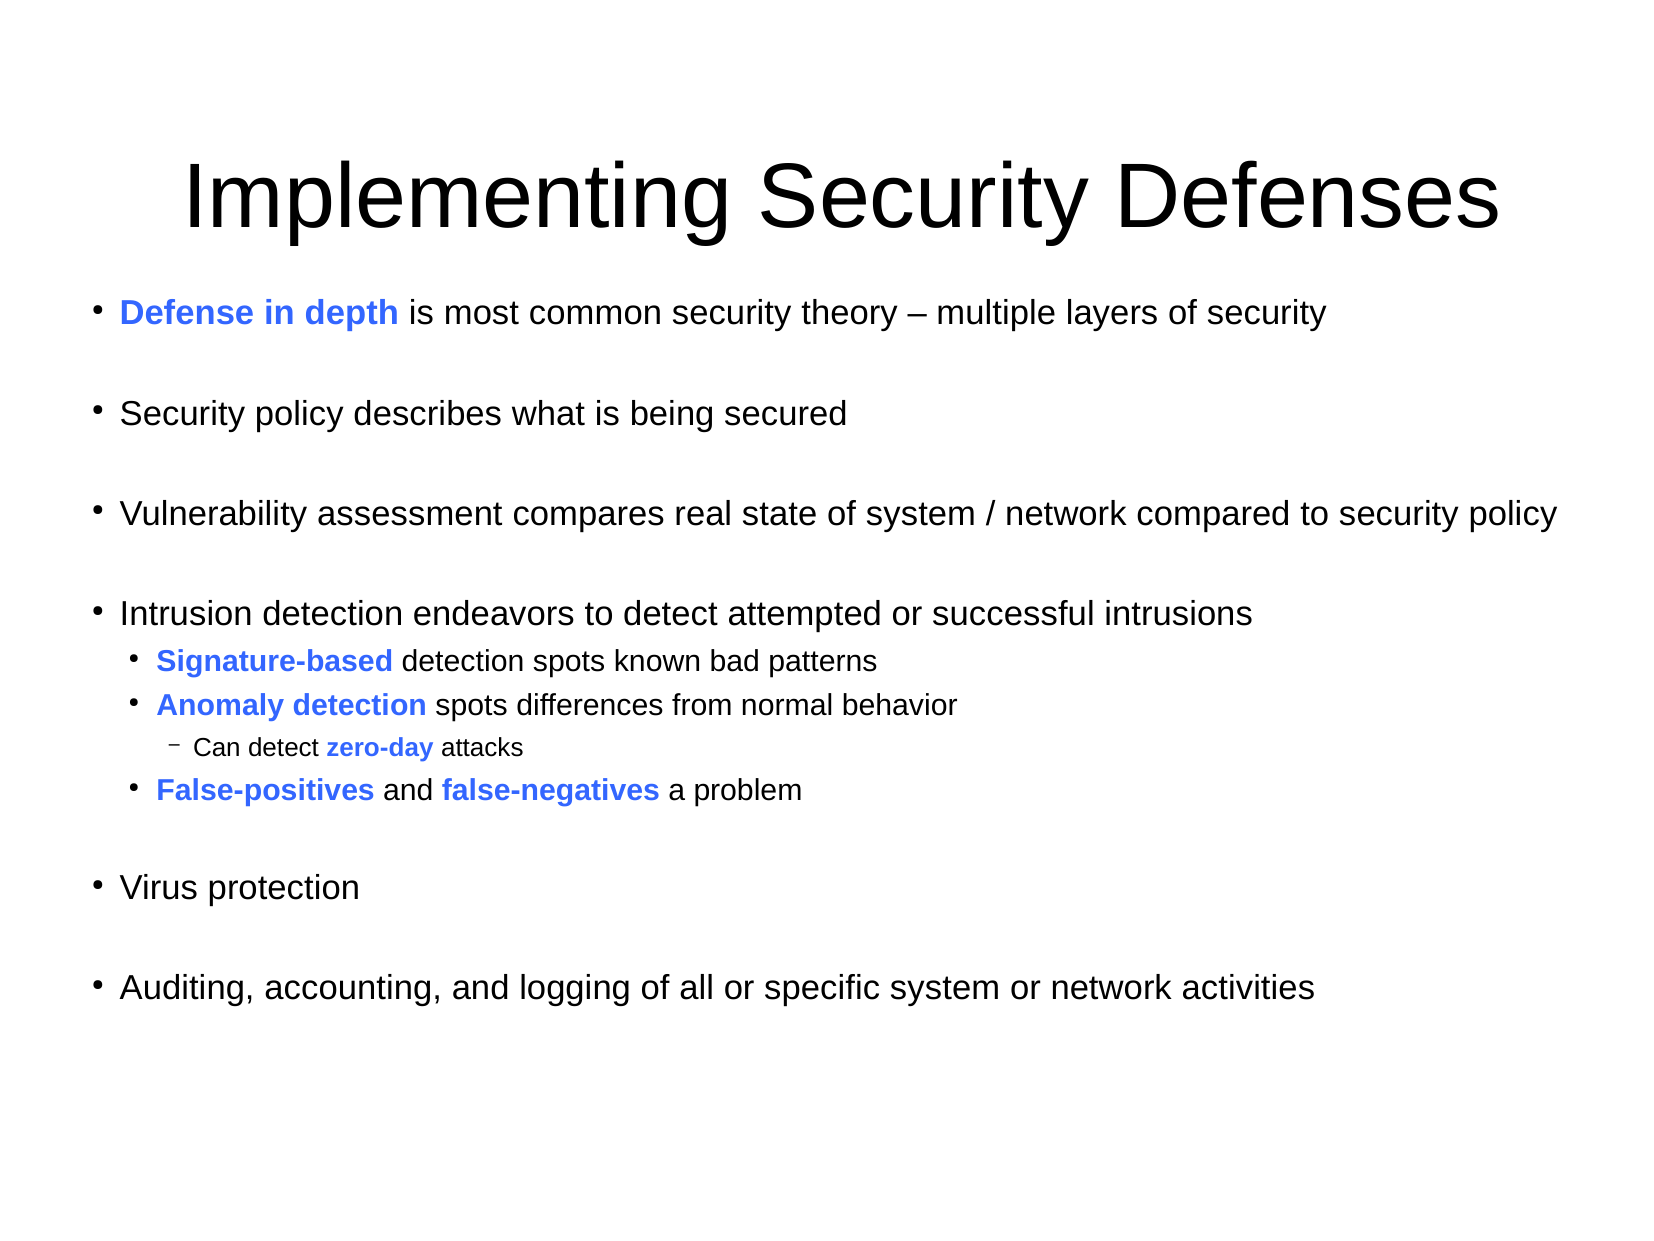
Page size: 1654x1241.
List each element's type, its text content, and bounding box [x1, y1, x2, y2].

list Defense in depth is most common security theory – multiple layers of security Security policy describes what is being secured Vulnerability assessment compares real state of system / network compared to security policy Intrusion detection endeavors to detect attempted or successful intrusions Signature-based detection spots known bad patterns Anomaly detection spots differences from normal behavior Can detect zero-day attacks False-positives and false-negatives a problem Virus protection Auditing, accounting, and logging of all or specific system or network activities [82, 290, 1571, 1010]
title Implementing Security Defenses [82, 49, 1571, 257]
